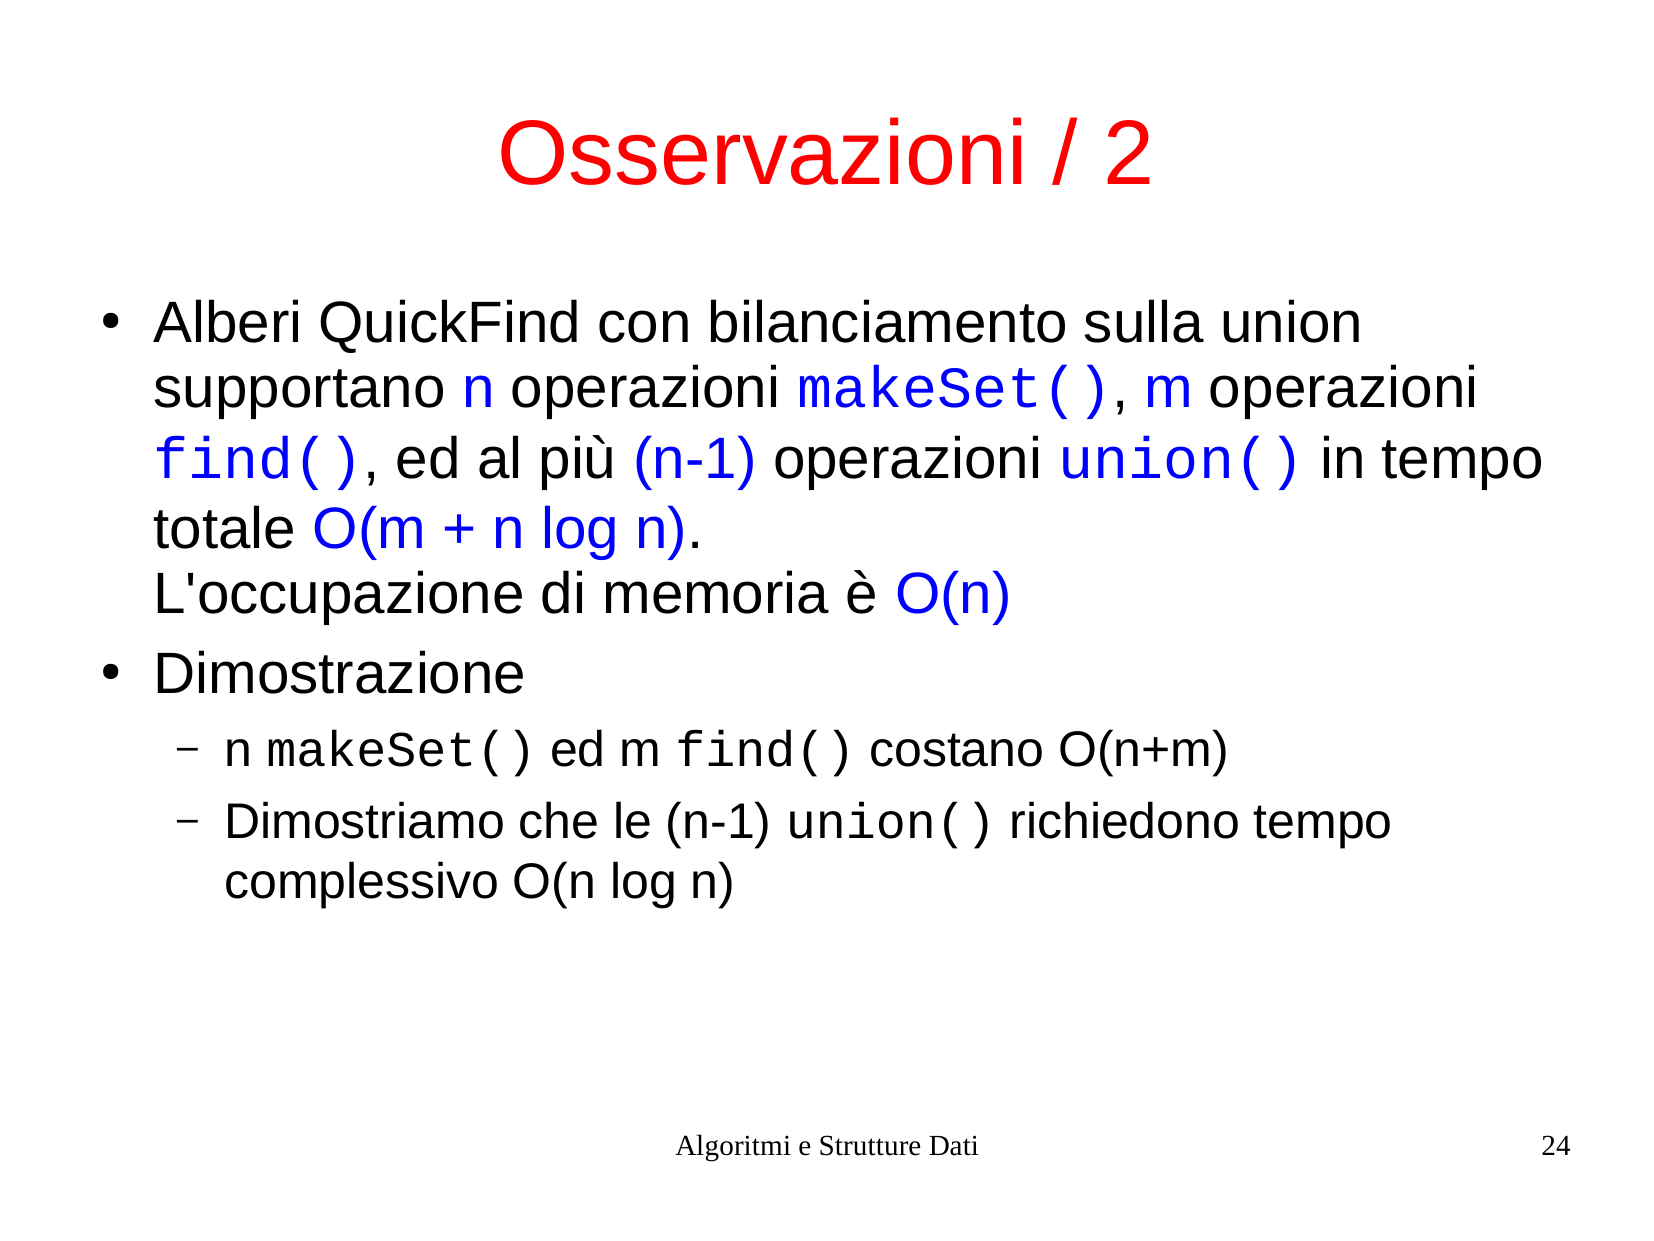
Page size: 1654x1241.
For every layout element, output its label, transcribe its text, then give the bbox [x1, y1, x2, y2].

title Osservazioni / 2 [82, 49, 1571, 257]
list Alberi QuickFind con bilanciamento sulla union supportano n operazioni makeSet(), m operazioni find(), ed al più (n-1) operazioni union() in tempo totale O(m + n log n). L'occupazione di memoria è O(n) Dimostrazione n makeSet() ed m find() costano O(n+m) Dimostriamo che le (n-1) union() richiedono tempo complessivo O(n log n) [82, 290, 1571, 1109]
